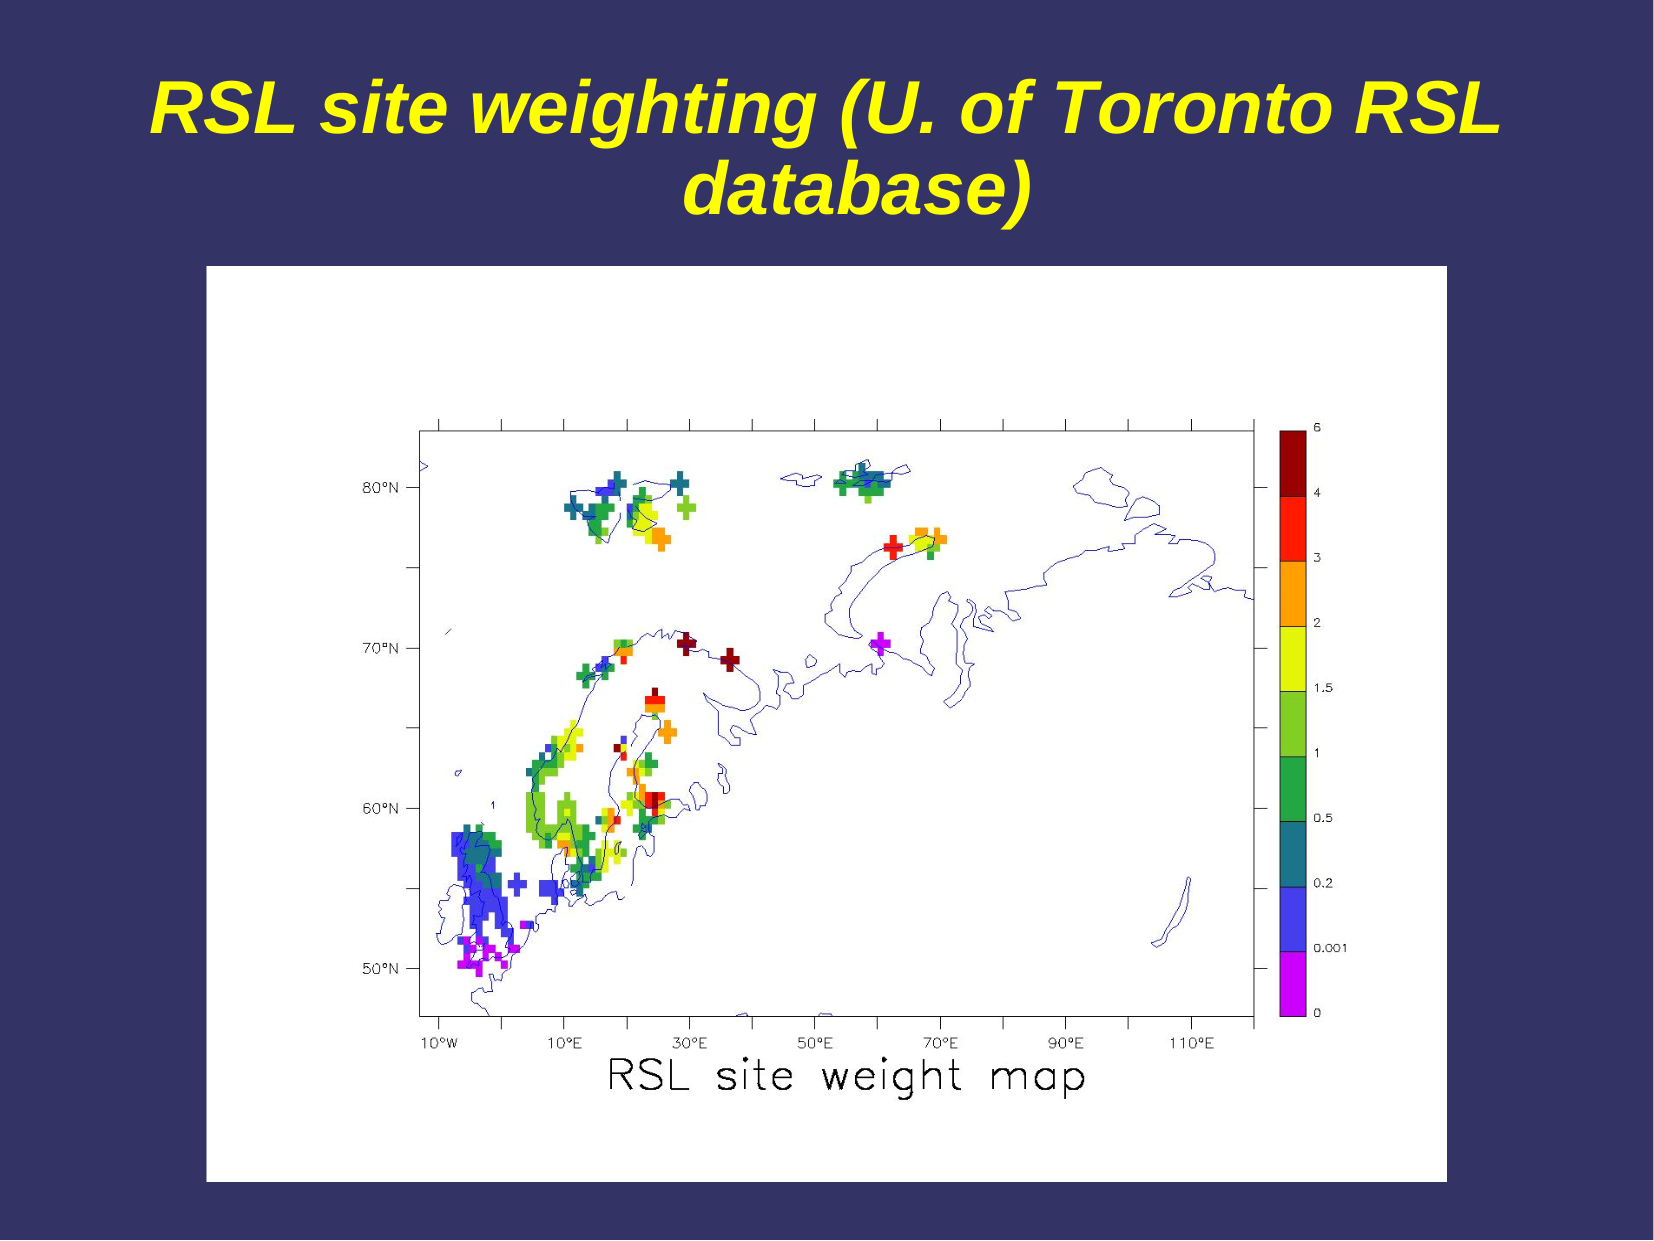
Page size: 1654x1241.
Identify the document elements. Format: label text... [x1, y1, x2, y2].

title RSL site weighting (U. of Toronto RSL database) [121, 49, 1534, 250]
picture [206, 265, 1447, 1182]
